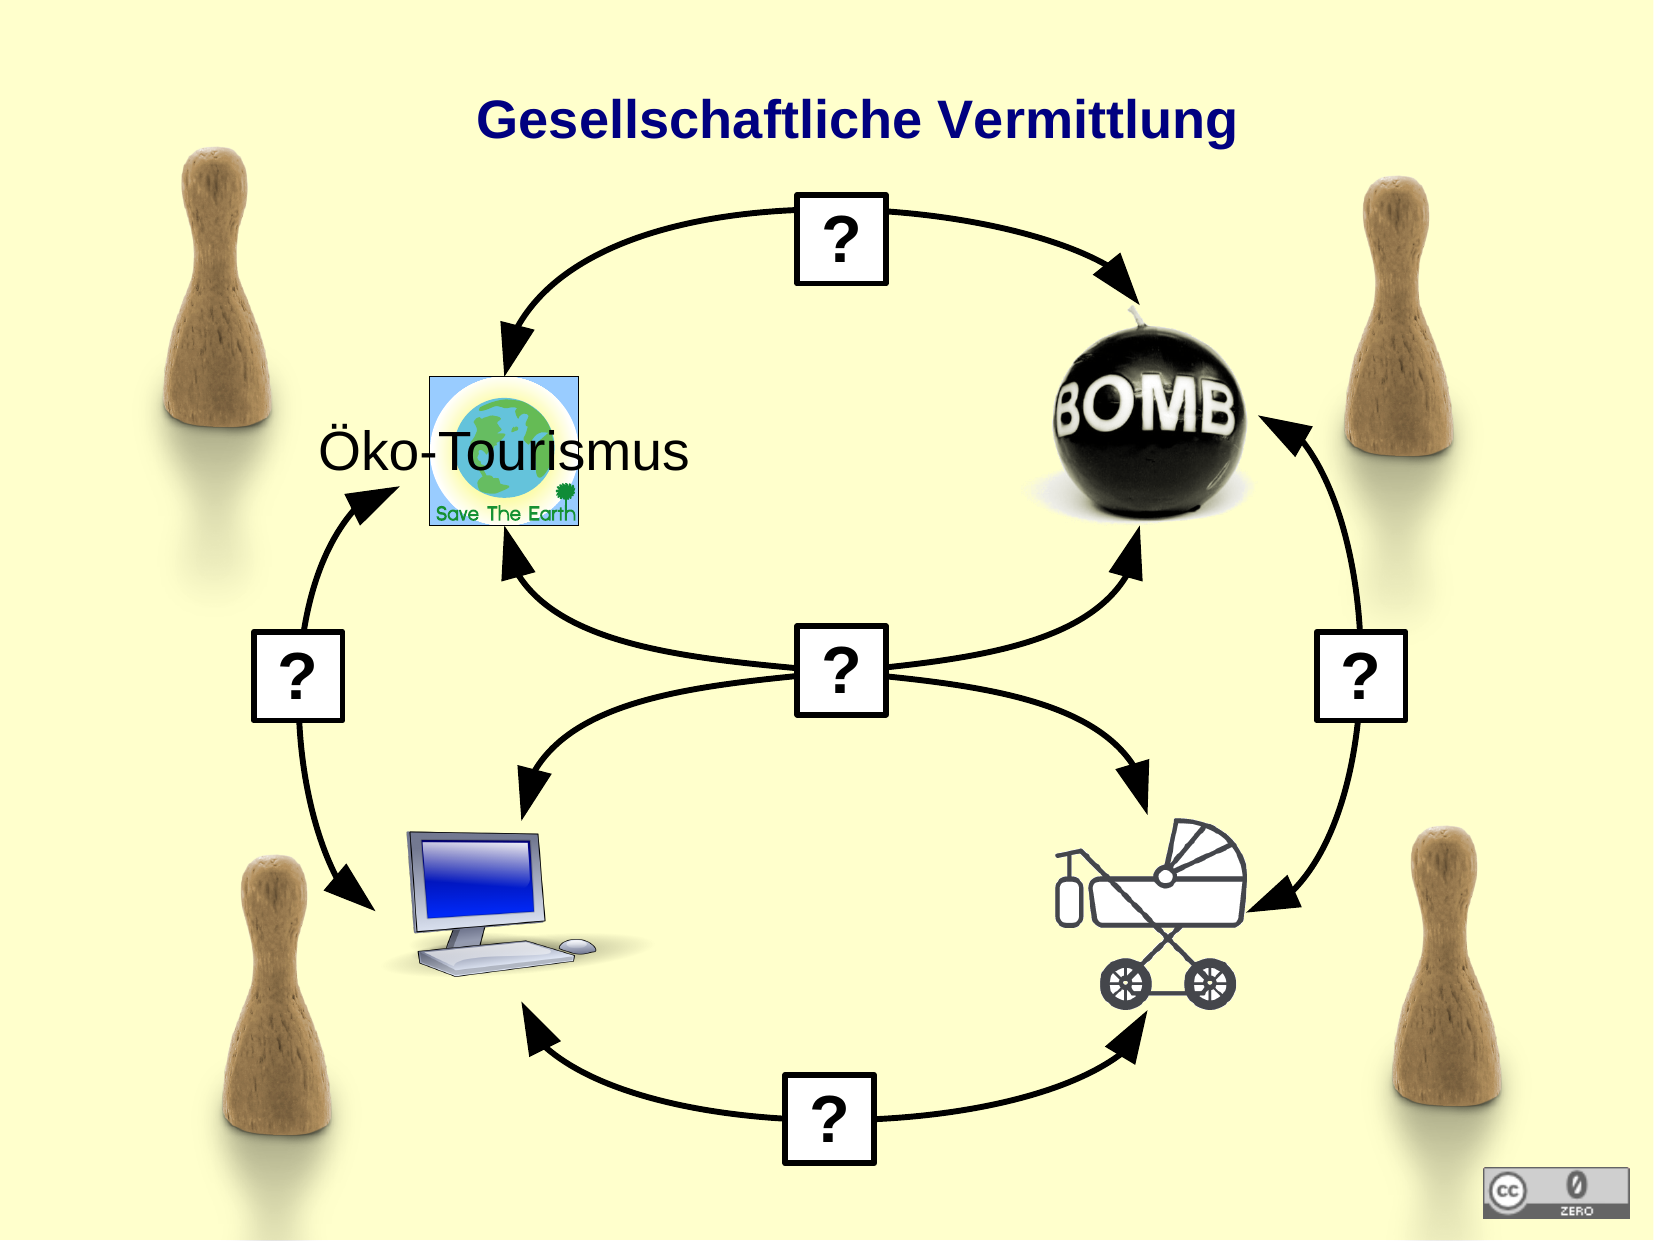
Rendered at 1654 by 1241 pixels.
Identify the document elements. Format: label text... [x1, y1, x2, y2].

picture [308, 606, 313, 631]
picture [117, 112, 313, 682]
picture [1021, 305, 1258, 526]
picture [318, 820, 373, 905]
text_box ? [1316, 631, 1406, 721]
picture [1298, 141, 1495, 711]
text_box ? [797, 625, 886, 715]
picture [176, 820, 373, 1241]
text_box ? [785, 1074, 875, 1164]
picture [429, 376, 579, 526]
title Gesellschaftliche Vermittlung [121, 61, 1595, 178]
picture [1346, 791, 1630, 1241]
picture [375, 820, 668, 1002]
picture [1298, 447, 1356, 711]
picture [1048, 814, 1247, 1011]
text_box ? [797, 194, 886, 284]
text_box ? [253, 631, 343, 721]
